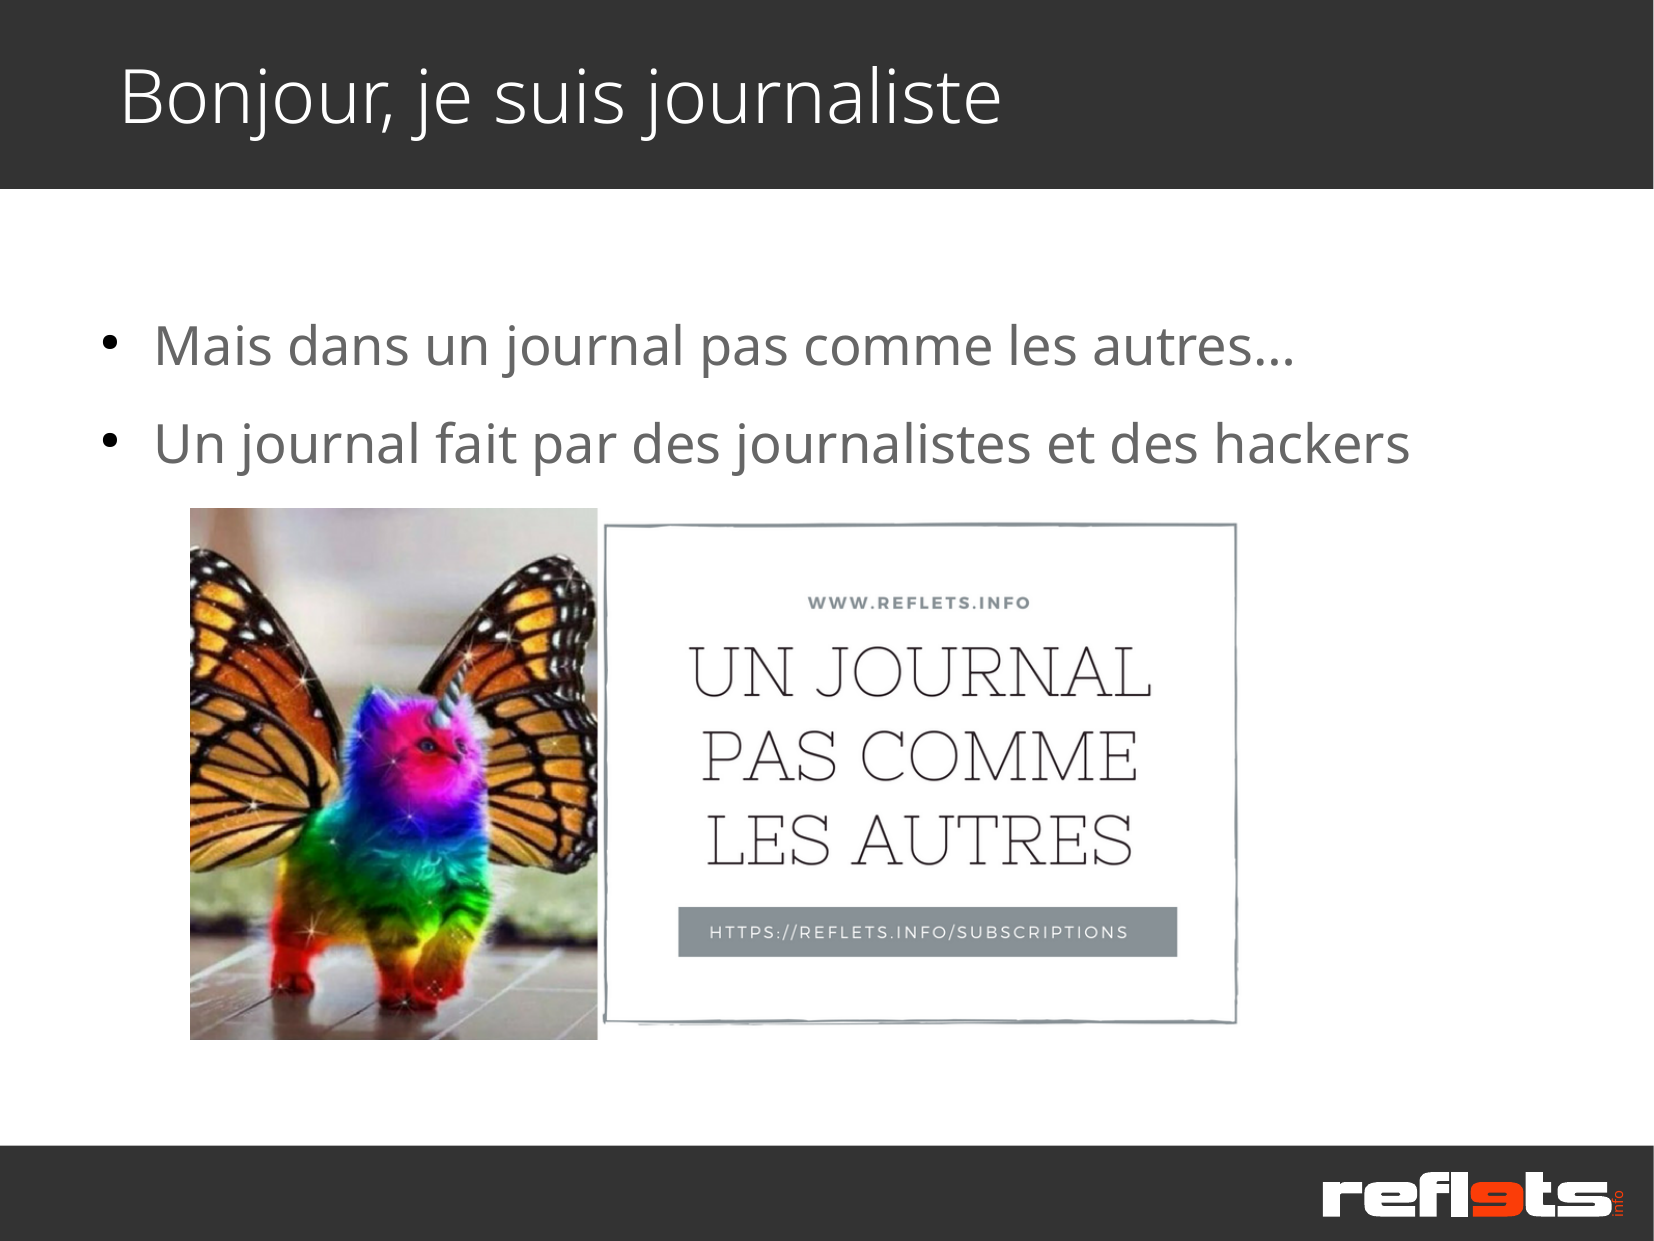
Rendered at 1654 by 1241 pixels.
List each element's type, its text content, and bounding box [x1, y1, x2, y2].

title Bonjour, je suis journaliste [0, 0, 1654, 189]
list Mais dans un journal pas comme les autres… Un journal fait par des journalistes et des hackers [82, 307, 1571, 1027]
picture [190, 508, 1252, 1040]
